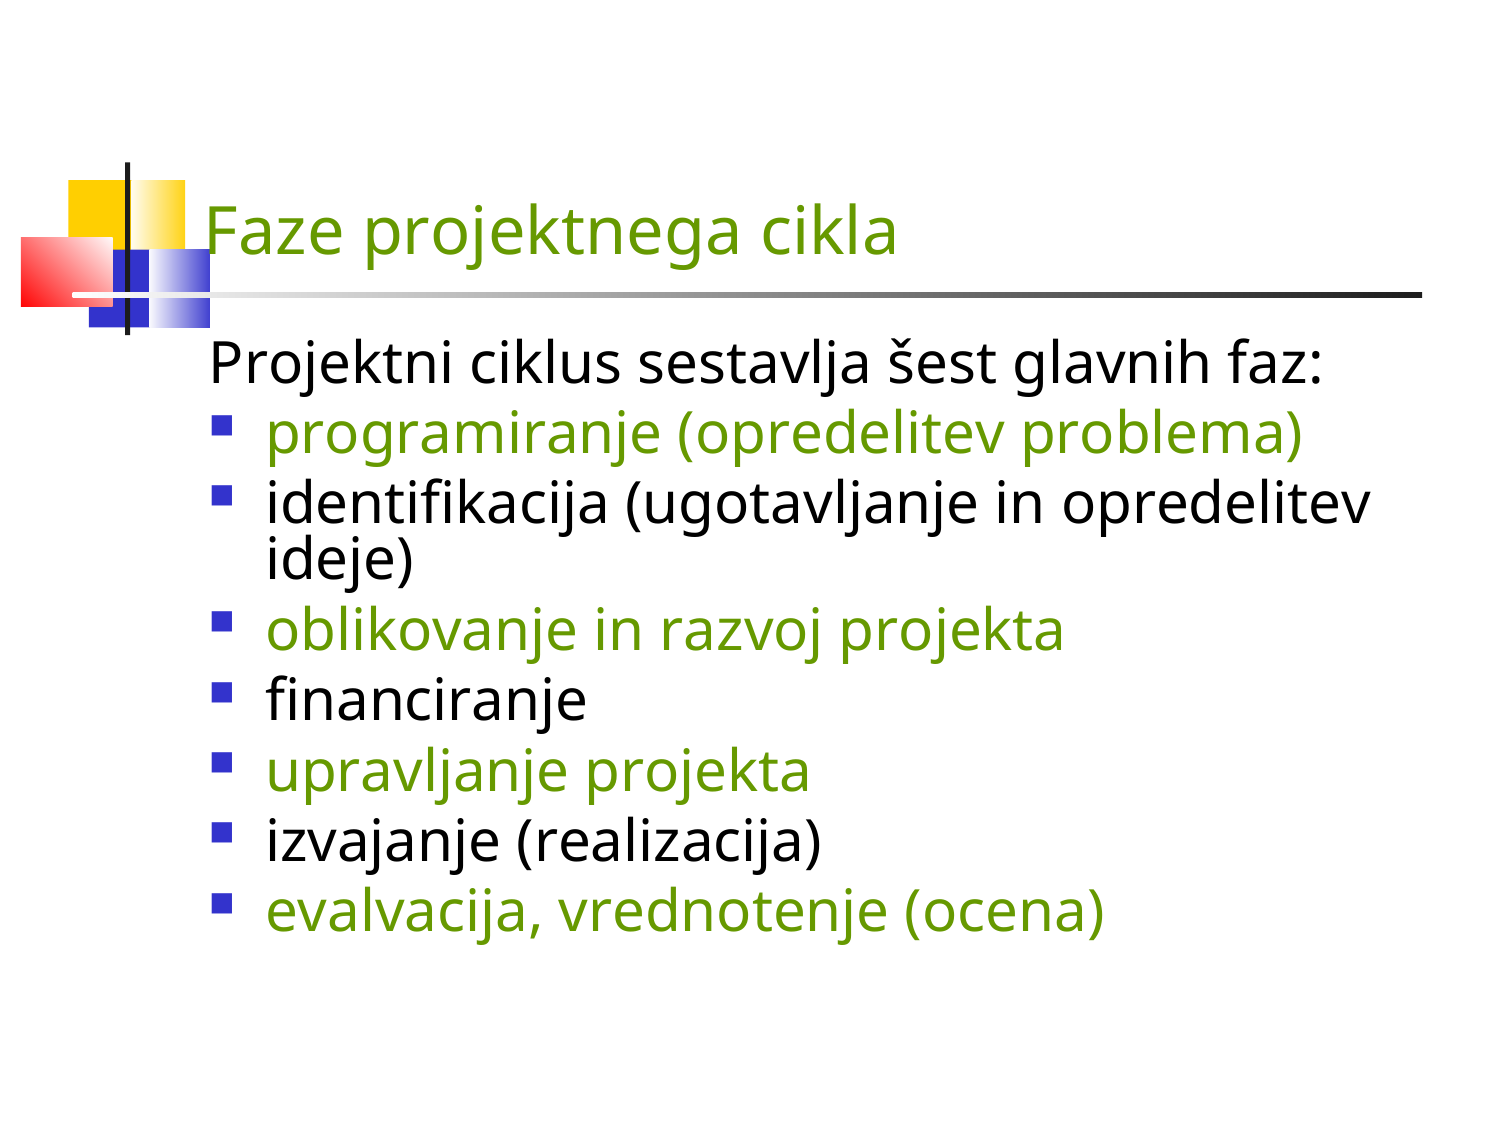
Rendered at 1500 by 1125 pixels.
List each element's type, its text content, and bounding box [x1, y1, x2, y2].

title Faze projektnega cikla [188, 35, 1468, 276]
list Projektni ciklus sestavlja šest glavnih faz: programiranje (opredelitev problema) identifikacija (ugotavljanje in opredelitev ideje) oblikovanje in razvoj projekta financiranje upravljanje projekta izvajanje (realizacija) evalvacija, vrednotenje (ocena) [193, 331, 1469, 1007]
